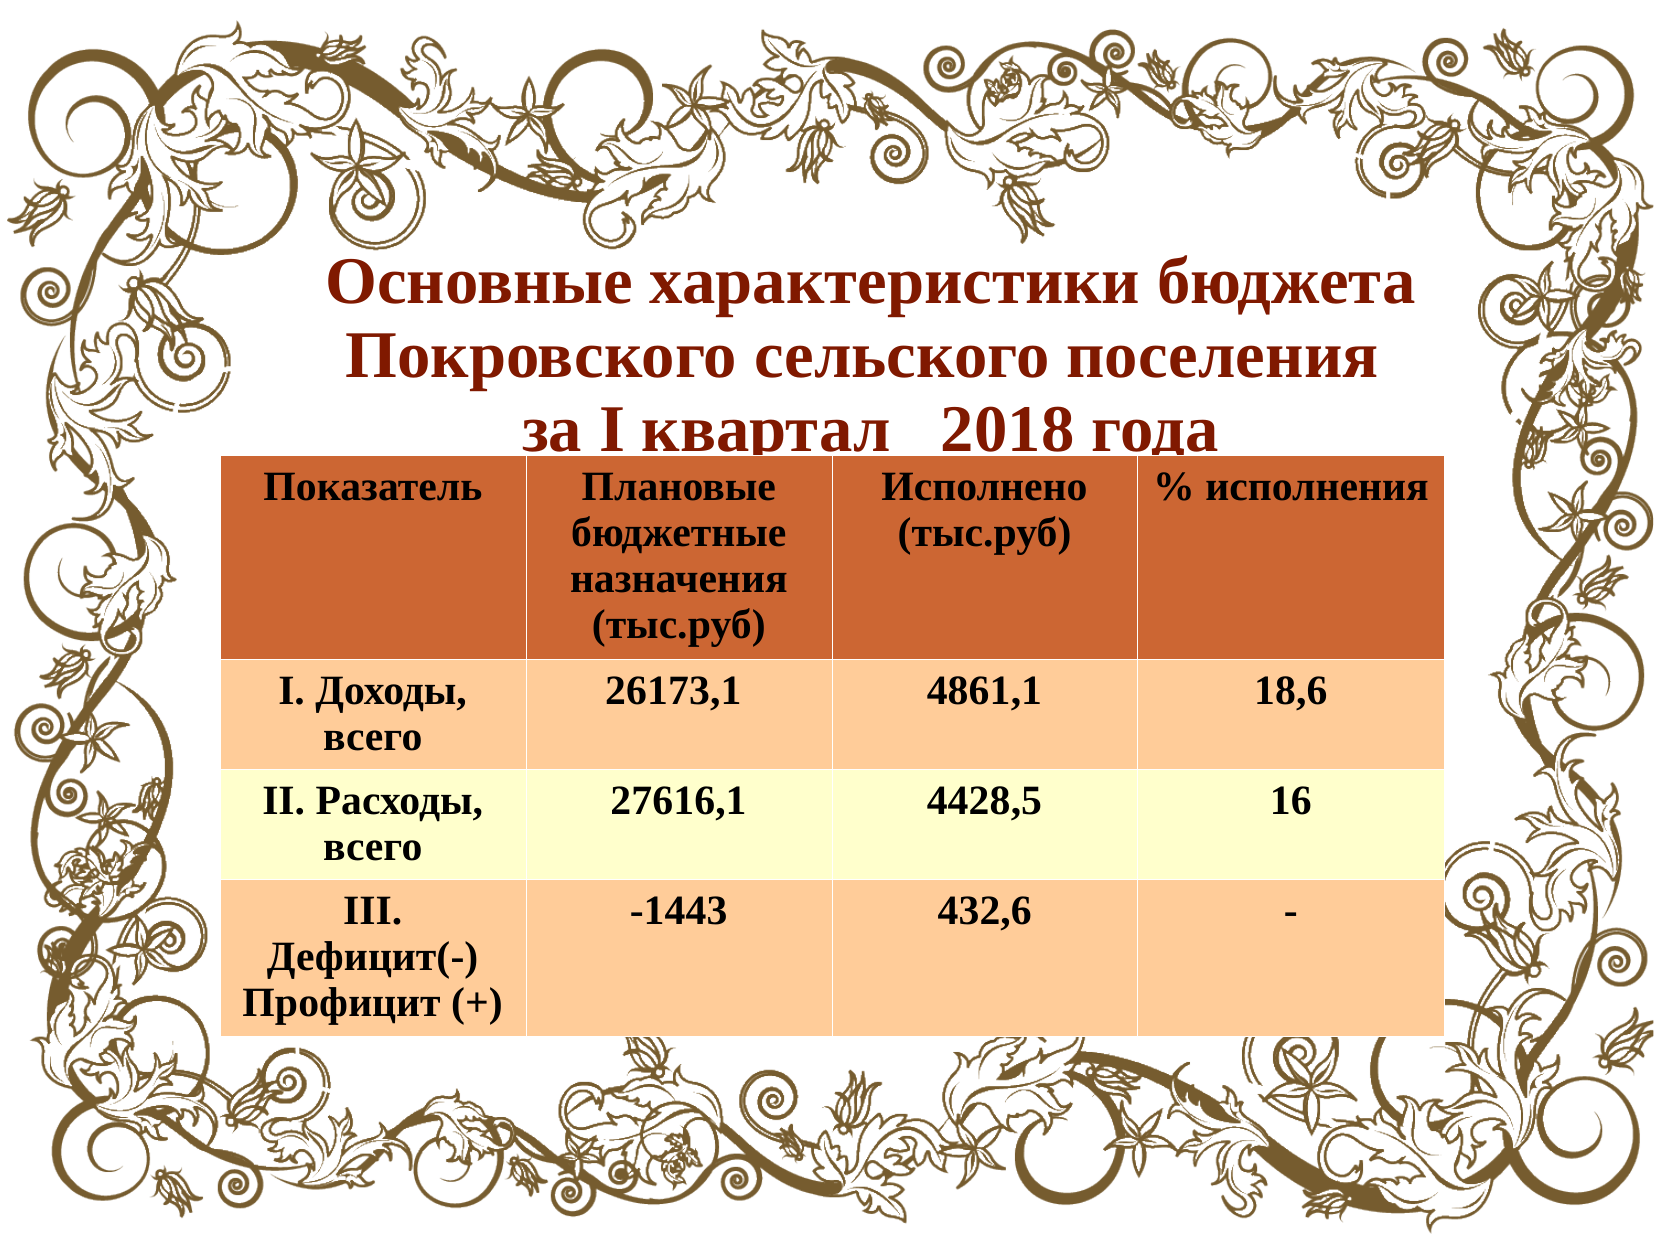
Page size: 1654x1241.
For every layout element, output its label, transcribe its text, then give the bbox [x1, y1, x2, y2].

table_cell 18,6 [1138, 660, 1444, 769]
table_cell 26173,1 [527, 660, 832, 769]
table_cell II. Расходы, всего [221, 770, 526, 879]
table_header Показатель [221, 456, 526, 659]
picture [7, 20, 1654, 1234]
table_header Плановые бюджетные назначения (тыс.руб) [527, 456, 832, 659]
table_header Исполнено (тыс.руб) [833, 456, 1137, 659]
table_cell III. Дефицит(-) Профицит (+) [221, 880, 526, 1036]
text_box Основные характеристики бюджета Покровского сельского поселения за I квартал 2018 года [236, 236, 1506, 474]
table_cell I. Доходы, всего [221, 660, 526, 769]
table_cell 16 [1138, 770, 1444, 879]
table_cell 4861,1 [833, 660, 1137, 769]
table_cell - [1138, 880, 1444, 1036]
table_cell 432,6 [833, 880, 1137, 1036]
table_cell -1443 [527, 880, 832, 1036]
table_cell 27616,1 [527, 770, 832, 879]
table_cell 4428,5 [833, 770, 1137, 879]
table_header % исполнения [1138, 456, 1444, 659]
